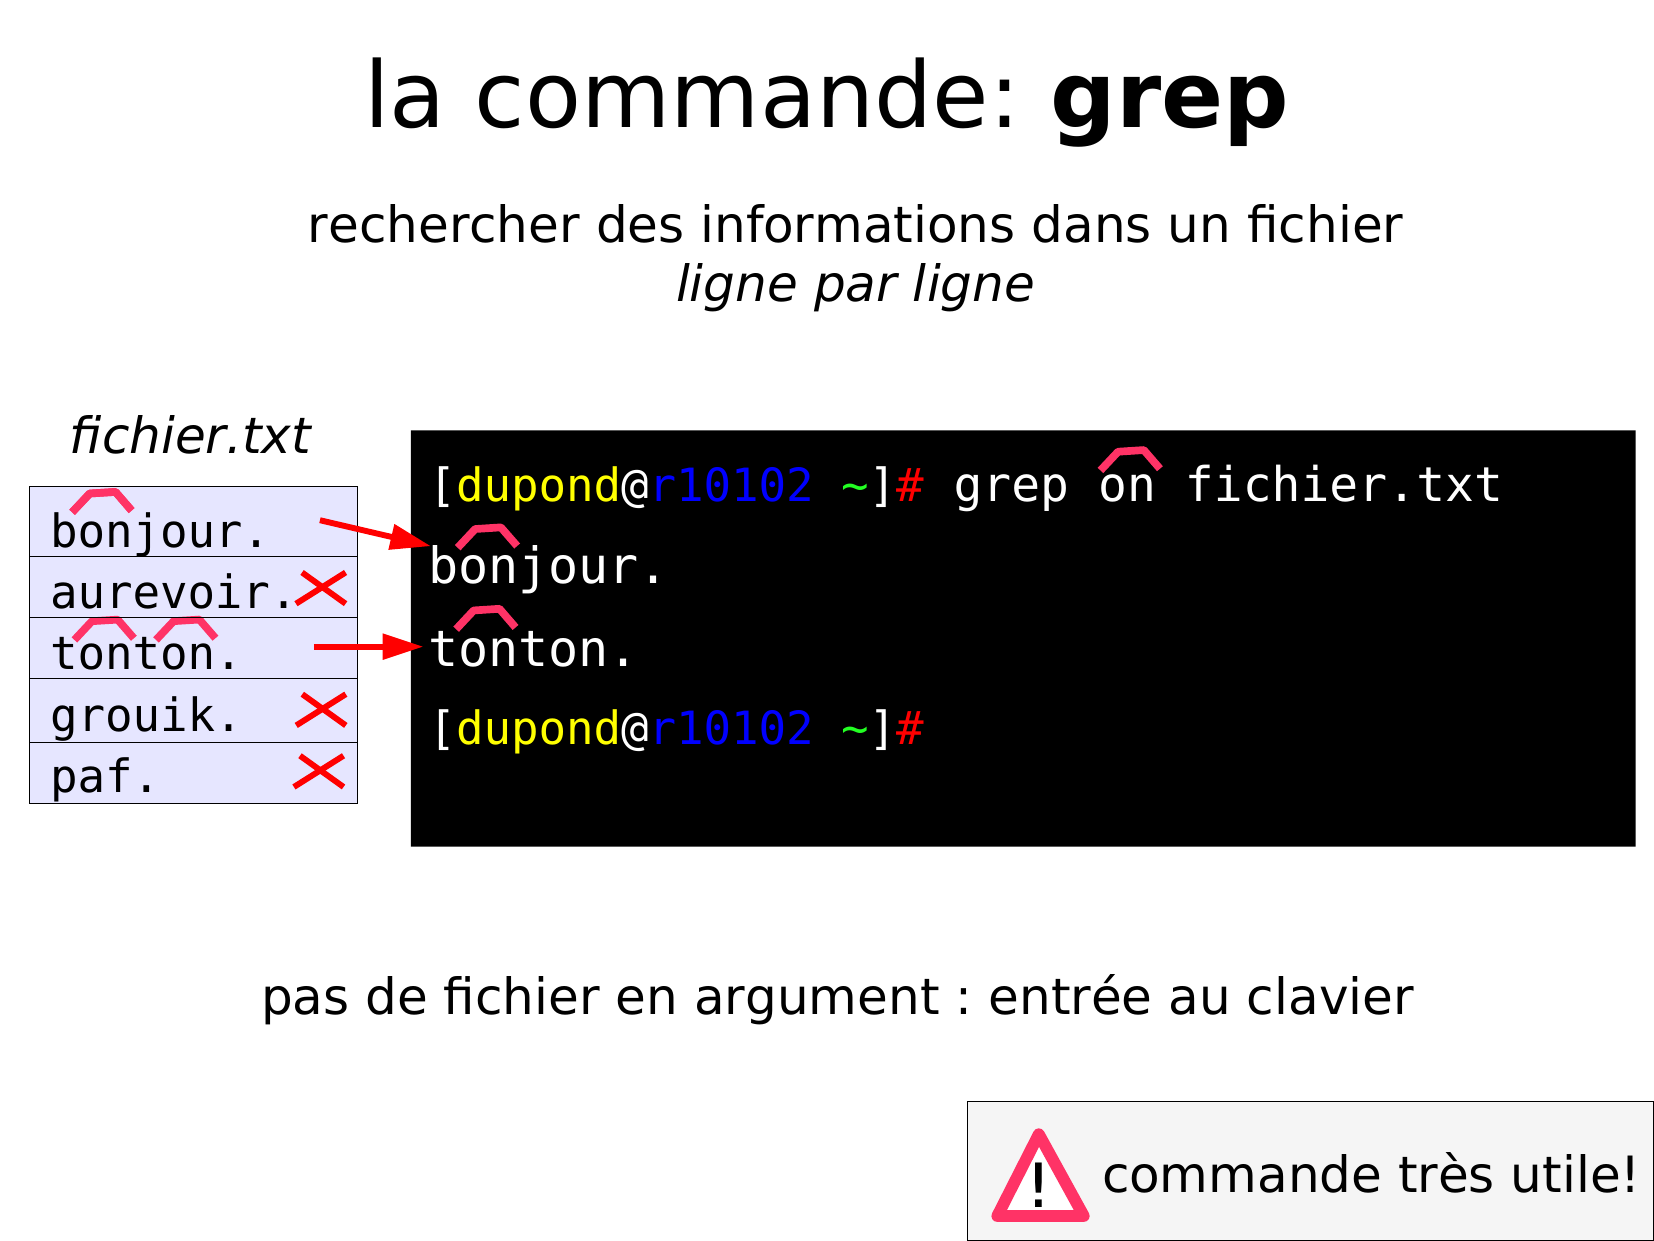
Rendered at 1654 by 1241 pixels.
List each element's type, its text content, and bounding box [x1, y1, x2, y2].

text_box rechercher des informations dans un fichier ligne par ligne [307, 196, 1404, 372]
text_box bonjour. aurevoir. tonton. grouik. paf. [49, 497, 384, 796]
text_box [dupond@r10102 ~]# grep on fichier.txt bonjour. tonton. [dupond@r10102 ~]# [410, 430, 1636, 847]
text_box commande très utile! [1102, 1146, 1642, 1205]
text_box ! [1018, 1150, 1060, 1222]
text_box [29, 557, 358, 804]
text_box [967, 1101, 1654, 1241]
text_box fichier.txt [69, 407, 311, 466]
title la commande: grep [136, 34, 1518, 158]
text_box [29, 486, 358, 556]
text_box pas de fichier en argument : entrée au clavier [261, 967, 1415, 1036]
